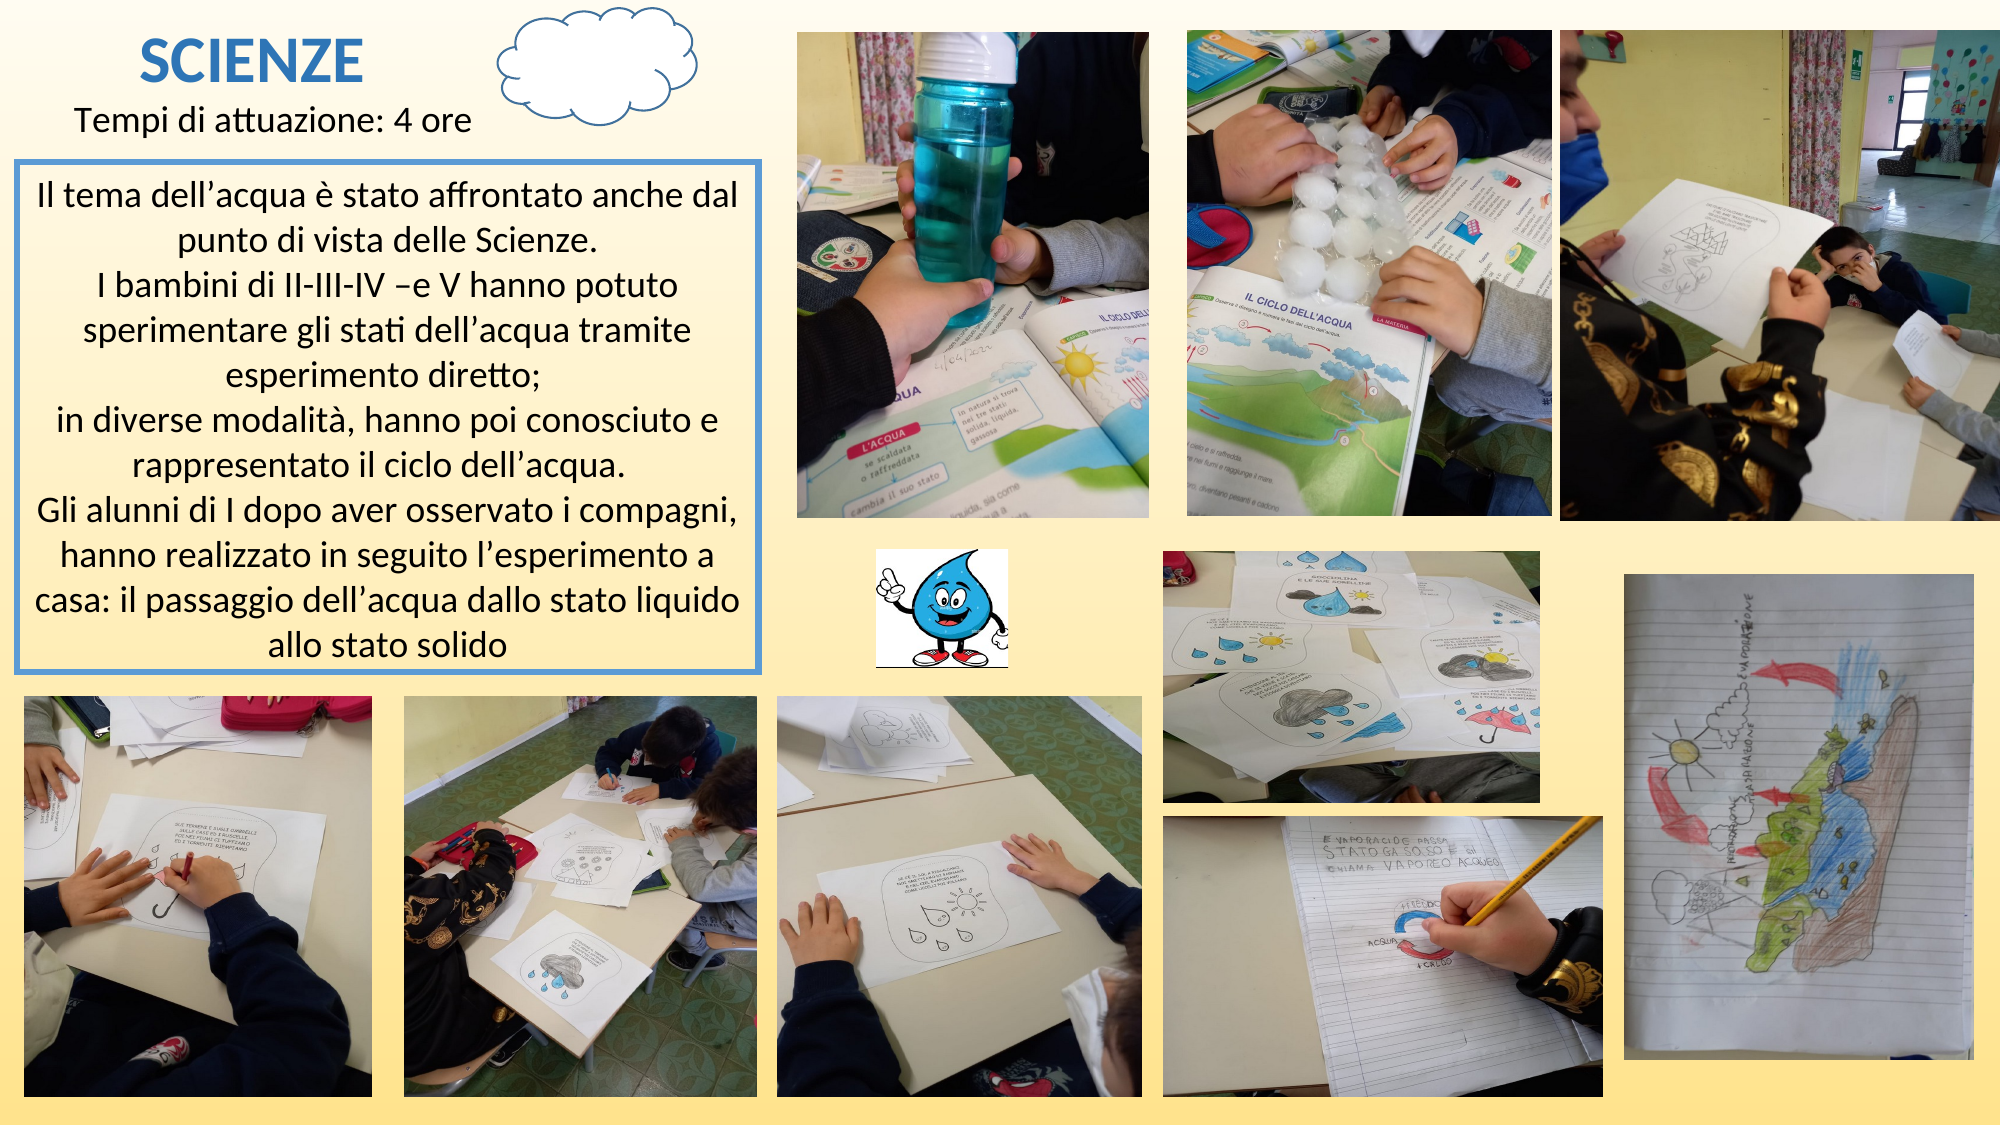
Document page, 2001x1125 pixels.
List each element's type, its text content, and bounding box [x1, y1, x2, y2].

text_box SCIENZE Tempi di attuazione: 4 ore [7, 8, 498, 238]
picture [1163, 816, 1603, 1097]
picture [797, 33, 1149, 518]
picture [1560, 30, 2000, 521]
picture [1187, 30, 1552, 516]
picture [1163, 551, 1540, 803]
picture [777, 696, 1142, 1098]
picture [1187, 70, 1200, 78]
text_box [497, 8, 697, 126]
picture [1624, 574, 1974, 1060]
picture [404, 696, 757, 1098]
text_box Il tema dell’acqua è stato affrontato anche dal punto di vista delle Scienze. I bambini di II-III-IV –e V hanno potuto sperimentare gli stati dell’acqua tramite esperimento diretto; in diverse modalità, hanno poi conosciuto e rappresentato il ciclo dell’acqua. Gli alunni di I dopo aver osservato i compagni, hanno realizzato in seguito l’esperimento a casa: il passaggio dell’acqua dallo stato liquido allo stato solido [17, 162, 759, 672]
picture [870, 549, 1009, 668]
picture [24, 696, 372, 1098]
